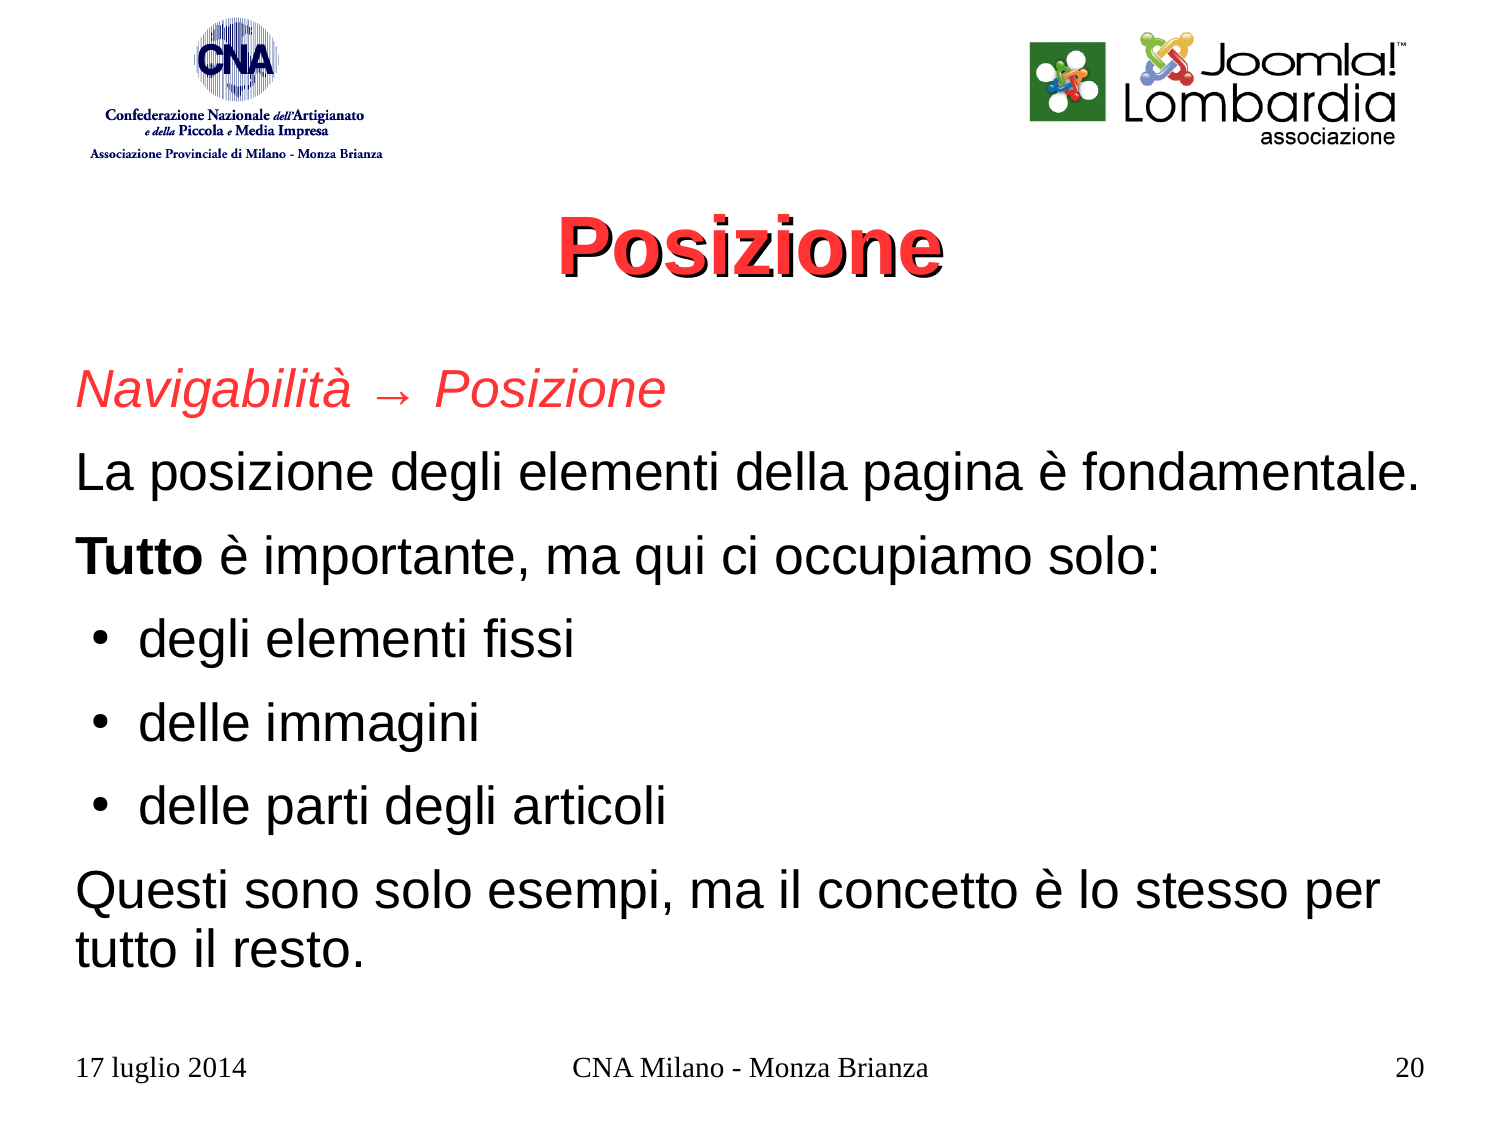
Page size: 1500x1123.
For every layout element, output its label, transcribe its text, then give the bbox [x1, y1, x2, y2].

picture [1012, 21, 1426, 169]
title Posizione [75, 151, 1425, 339]
picture [75, 10, 402, 151]
list Navigabilità → Posizione La posizione degli elementi della pagina è fondamentale. Tutto è importante, ma qui ci occupiamo solo: degli elementi fissi delle immagini delle parti degli articoli Questi sono solo esempi, ma il concetto è lo stesso per tutto il resto. [75, 358, 1425, 1010]
